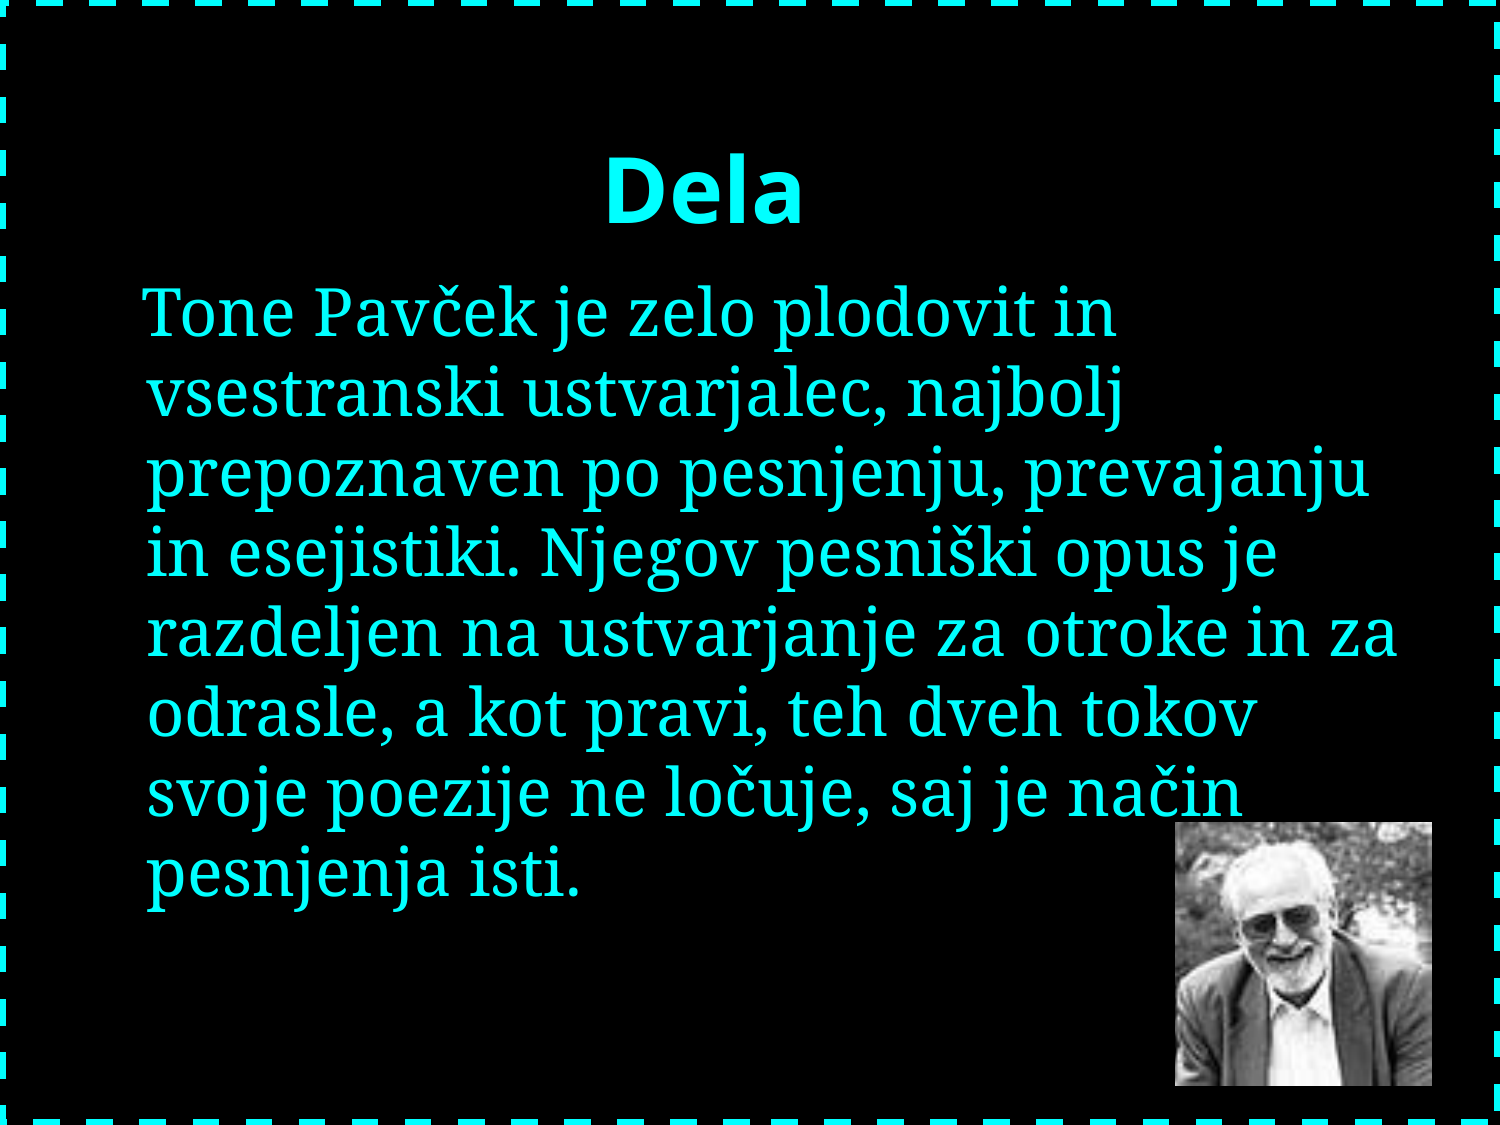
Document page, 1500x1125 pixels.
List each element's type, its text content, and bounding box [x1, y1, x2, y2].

title Dela [29, 42, 1380, 332]
list Tone Pavček je zelo plodovit in vsestranski ustvarjalec, najbolj prepoznaven po pesnjenju, prevajanju in esejistiki. Njegov pesniški opus je razdeljen na ustvarjanje za otroke in za odrasle, a kot pravi, teh dveh tokov svoje poezije ne ločuje, saj je način pesnjenja isti. [75, 262, 1425, 1005]
picture [1175, 822, 1432, 1086]
